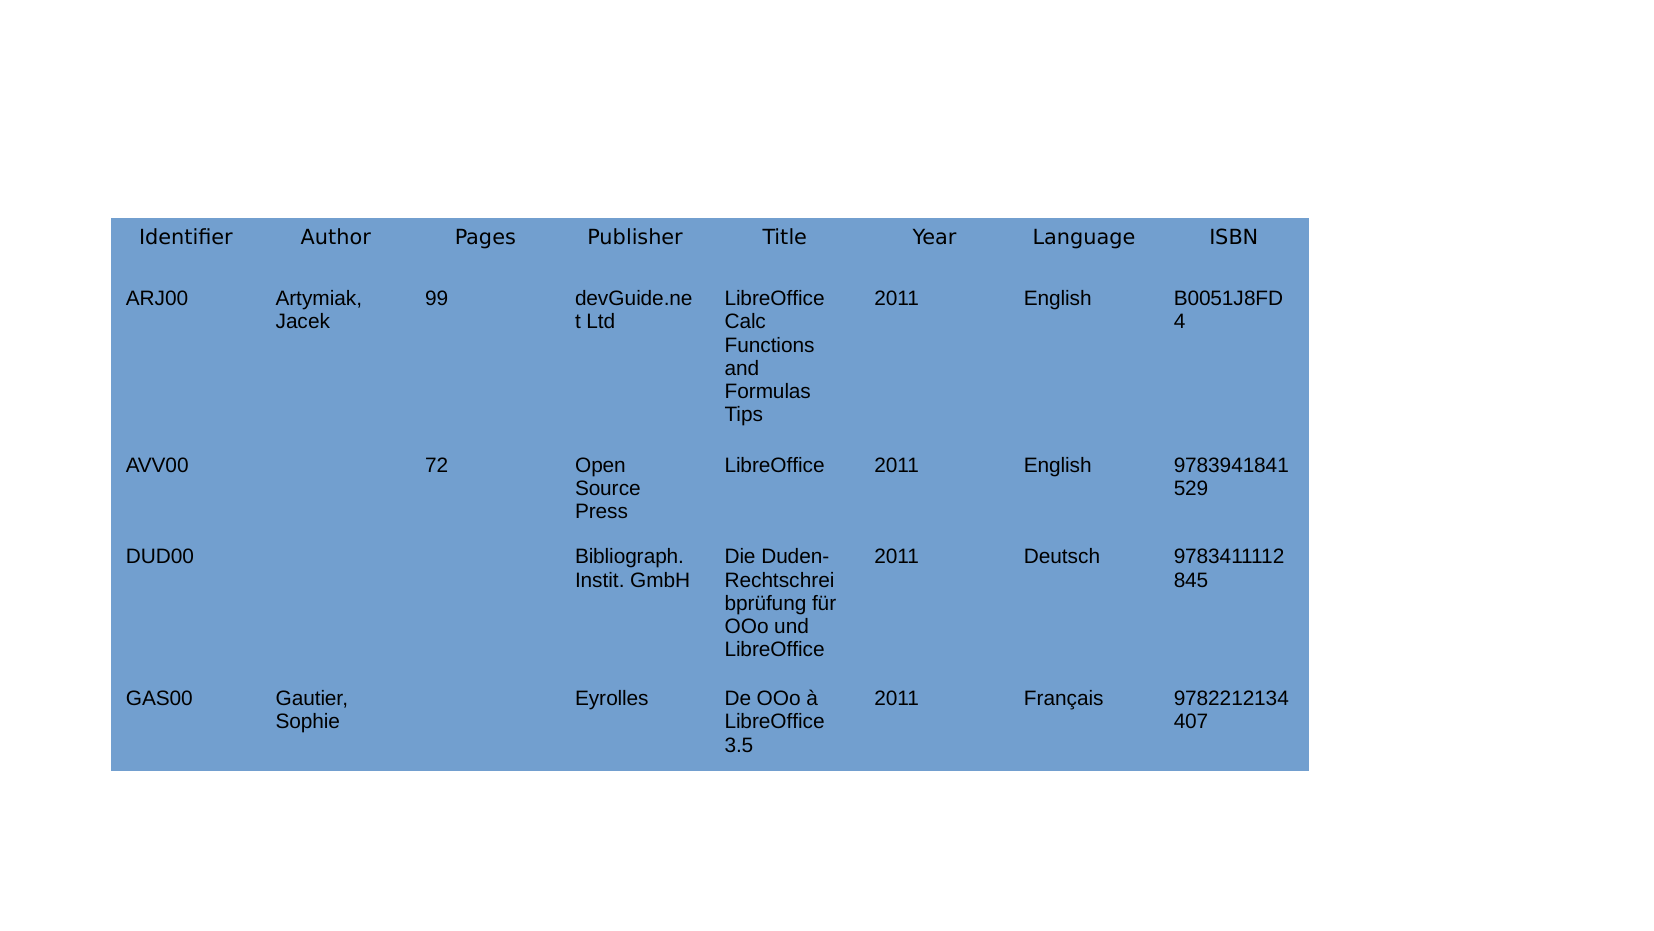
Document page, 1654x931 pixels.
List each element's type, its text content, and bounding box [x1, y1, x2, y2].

table_cell English [1009, 279, 1159, 446]
table_cell De OOo à LibreOffice 3.5 [710, 679, 860, 771]
table_cell [261, 446, 410, 538]
table_cell [410, 679, 560, 771]
table_header Author [261, 218, 410, 279]
table_cell [410, 538, 560, 679]
table_header Identifier [111, 218, 261, 279]
table_cell ARJ00 [111, 279, 261, 446]
table_header Pages [410, 218, 560, 279]
table_cell 9783941841529 [1159, 446, 1309, 538]
table_cell 72 [410, 446, 560, 538]
table_cell DUD00 [111, 538, 261, 679]
table_cell GAS00 [111, 679, 261, 771]
table_header Year [860, 218, 1009, 279]
table_cell AVV00 [111, 446, 261, 538]
table_cell 9782212134407 [1159, 679, 1309, 771]
table_cell 99 [410, 279, 560, 446]
table_cell devGuide.net Ltd [560, 279, 710, 446]
table_cell Open Source Press [560, 446, 710, 538]
table_cell English [1009, 446, 1159, 538]
table_cell [261, 538, 410, 679]
table_cell Artymiak, Jacek [261, 279, 410, 446]
table_cell B0051J8FD4 [1159, 279, 1309, 446]
table_cell Eyrolles [560, 679, 710, 771]
table_cell 2011 [860, 538, 1009, 679]
table_cell 2011 [860, 446, 1009, 538]
table_header Language [1009, 218, 1159, 279]
table_cell LibreOffice Calc Functions and Formulas Tips [710, 279, 860, 446]
table_cell 2011 [860, 679, 1009, 771]
table_cell LibreOffice [710, 446, 860, 538]
table_cell Gautier, Sophie [261, 679, 410, 771]
table_header Title [710, 218, 860, 279]
table_header ISBN [1159, 218, 1309, 279]
table_header Publisher [560, 218, 710, 279]
table_cell Bibliograph. Instit. GmbH [560, 538, 710, 679]
table_cell 9783411112845 [1159, 538, 1309, 679]
table_cell 2011 [860, 279, 1009, 446]
table_cell Français [1009, 679, 1159, 771]
table_cell Die Duden-Rechtschreibprüfung für OOo und LibreOffice [710, 538, 860, 679]
table_cell Deutsch [1009, 538, 1159, 679]
